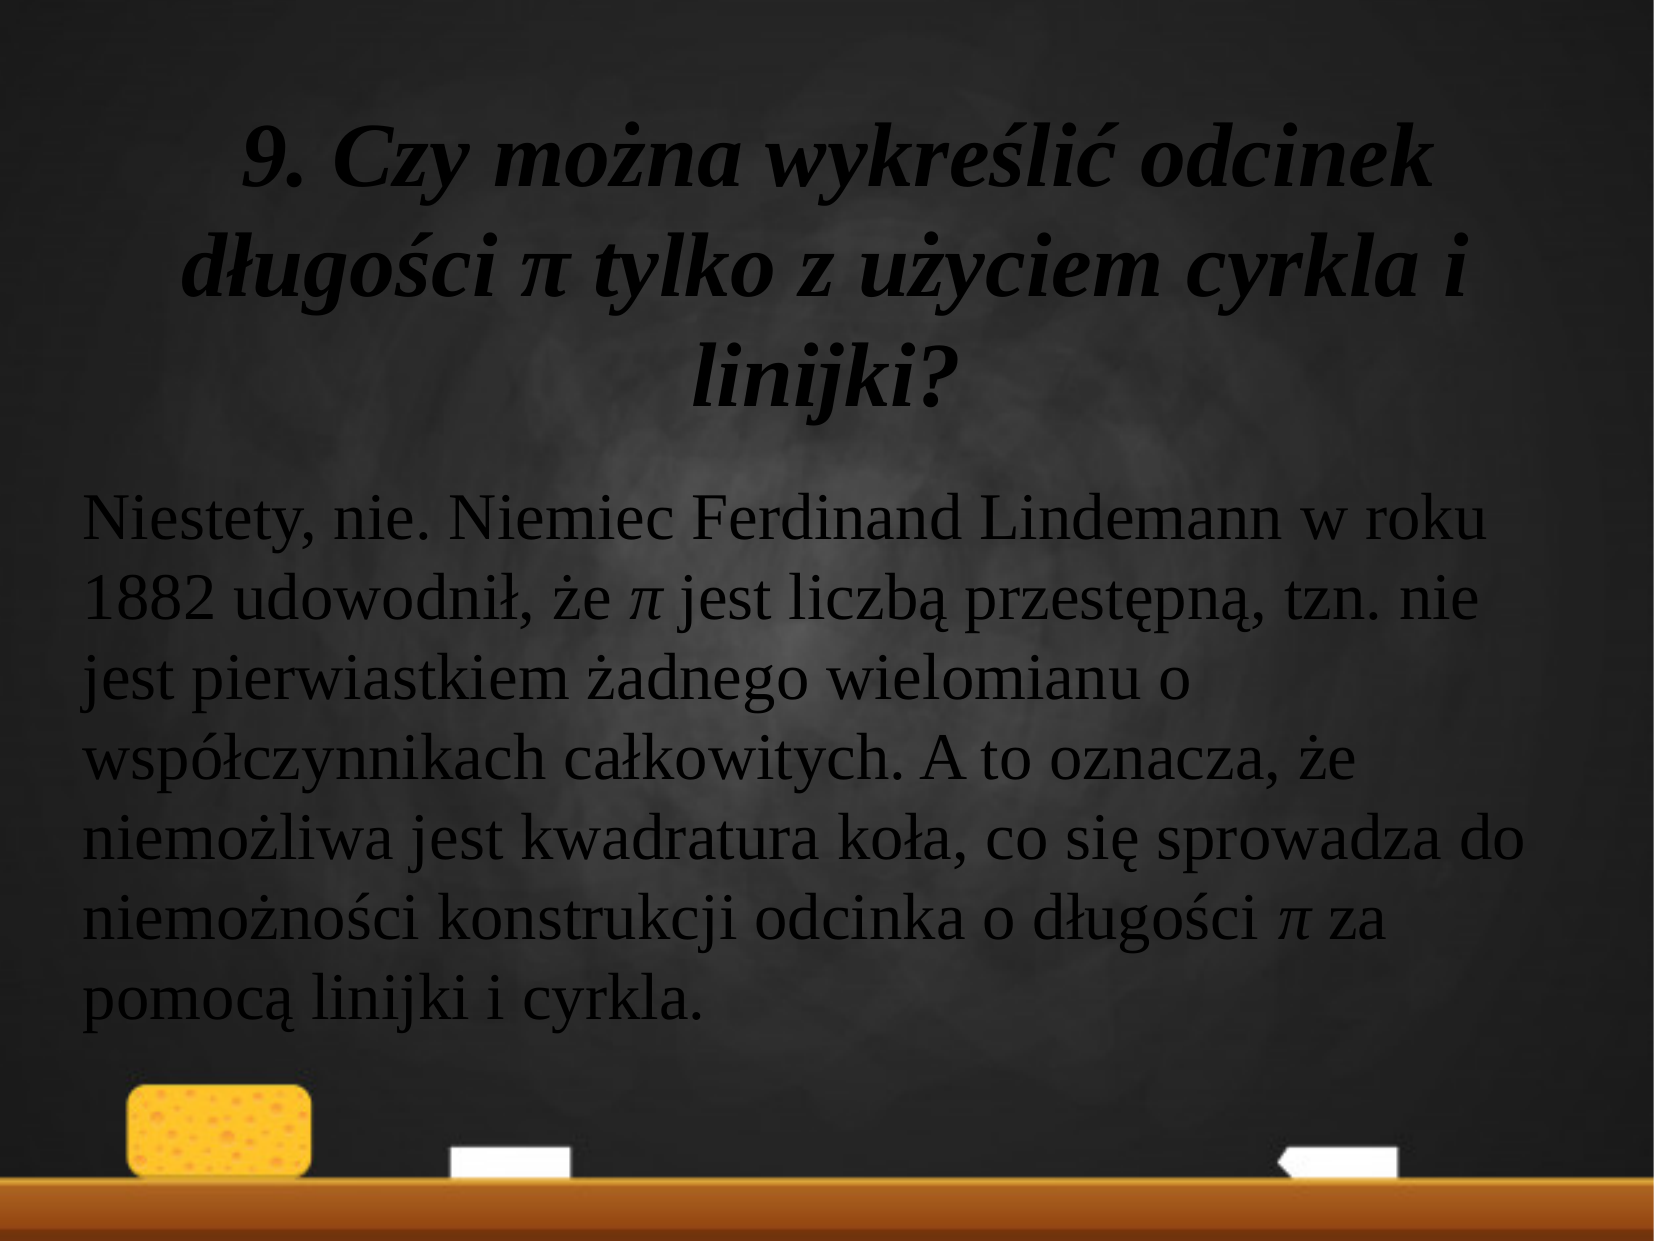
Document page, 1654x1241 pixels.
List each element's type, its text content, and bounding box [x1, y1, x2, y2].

list Niestety, nie. Niemiec Ferdinand Lindemann w roku 1882 udowodnił, że π jest liczbą przestępną, tzn. nie jest pierwiastkiem żadnego wielomianu o współczynnikach całkowitych. A to oznacza, że niemożliwa jest kwadratura koła, co się sprowadza do niemożności konstrukcji odcinka o długości π za pomocą linijki i cyrkla. [82, 472, 1571, 1087]
title 9. Czy można wykreślić odcinek długości π tylko z użyciem cyrkla i linijki? [82, 94, 1571, 401]
